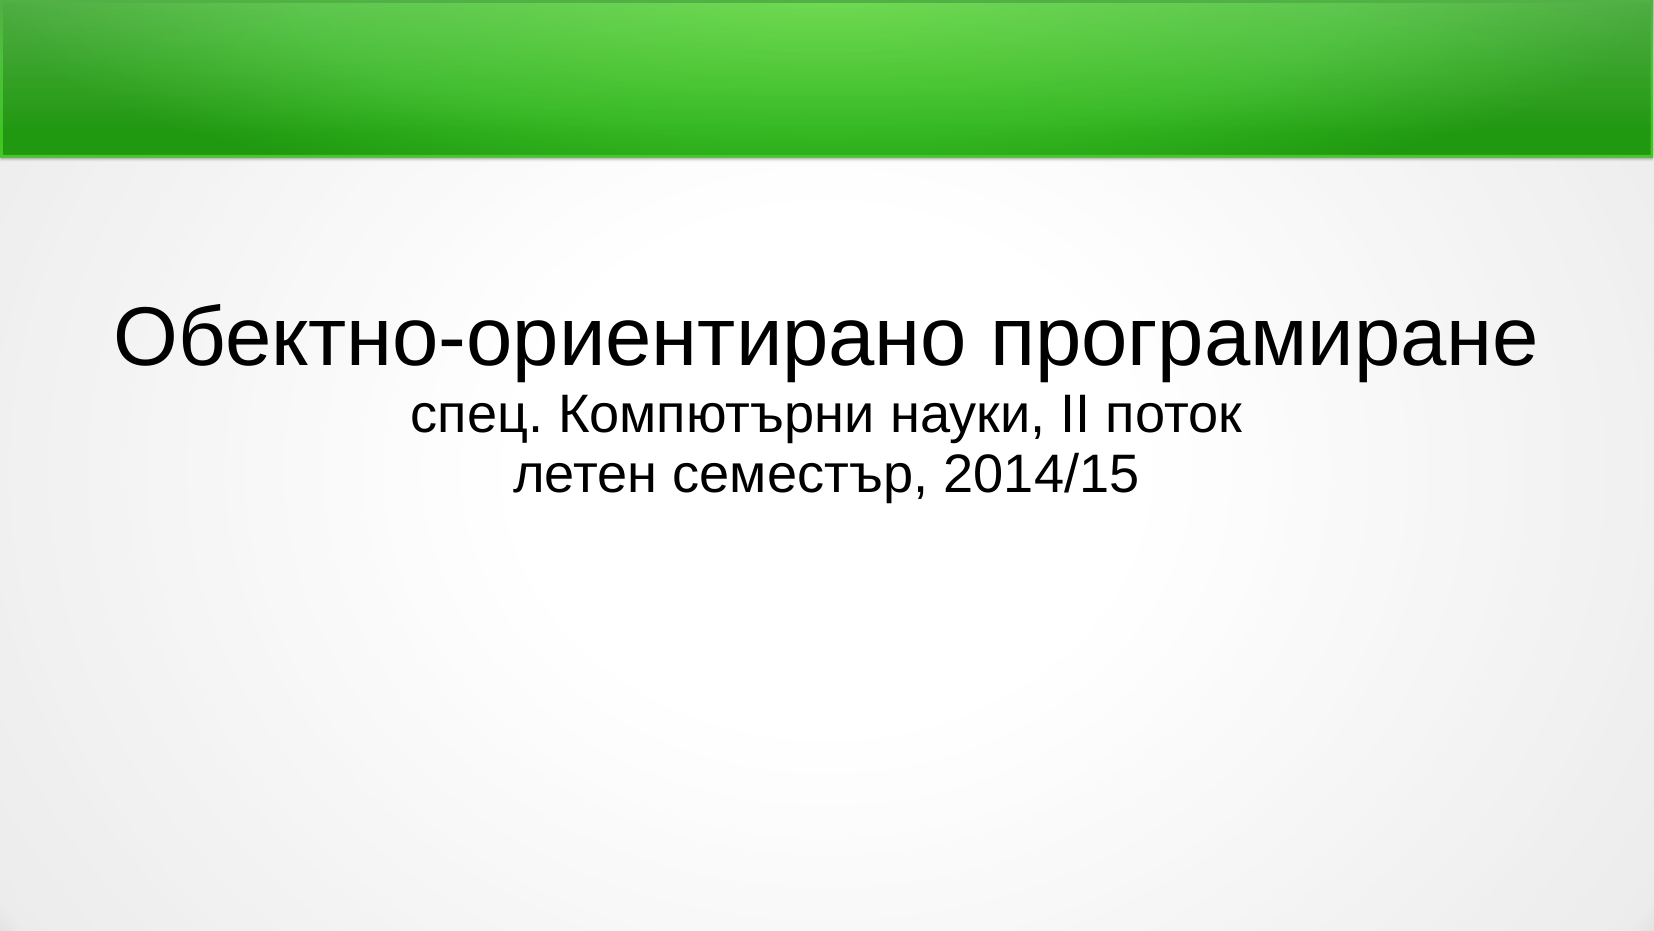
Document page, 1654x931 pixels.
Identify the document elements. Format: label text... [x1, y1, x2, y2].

subtitle Обектно-ориентирано програмиране спец. Компютърни науки, II поток летен семестър, 2014/15 [82, 37, 1571, 758]
